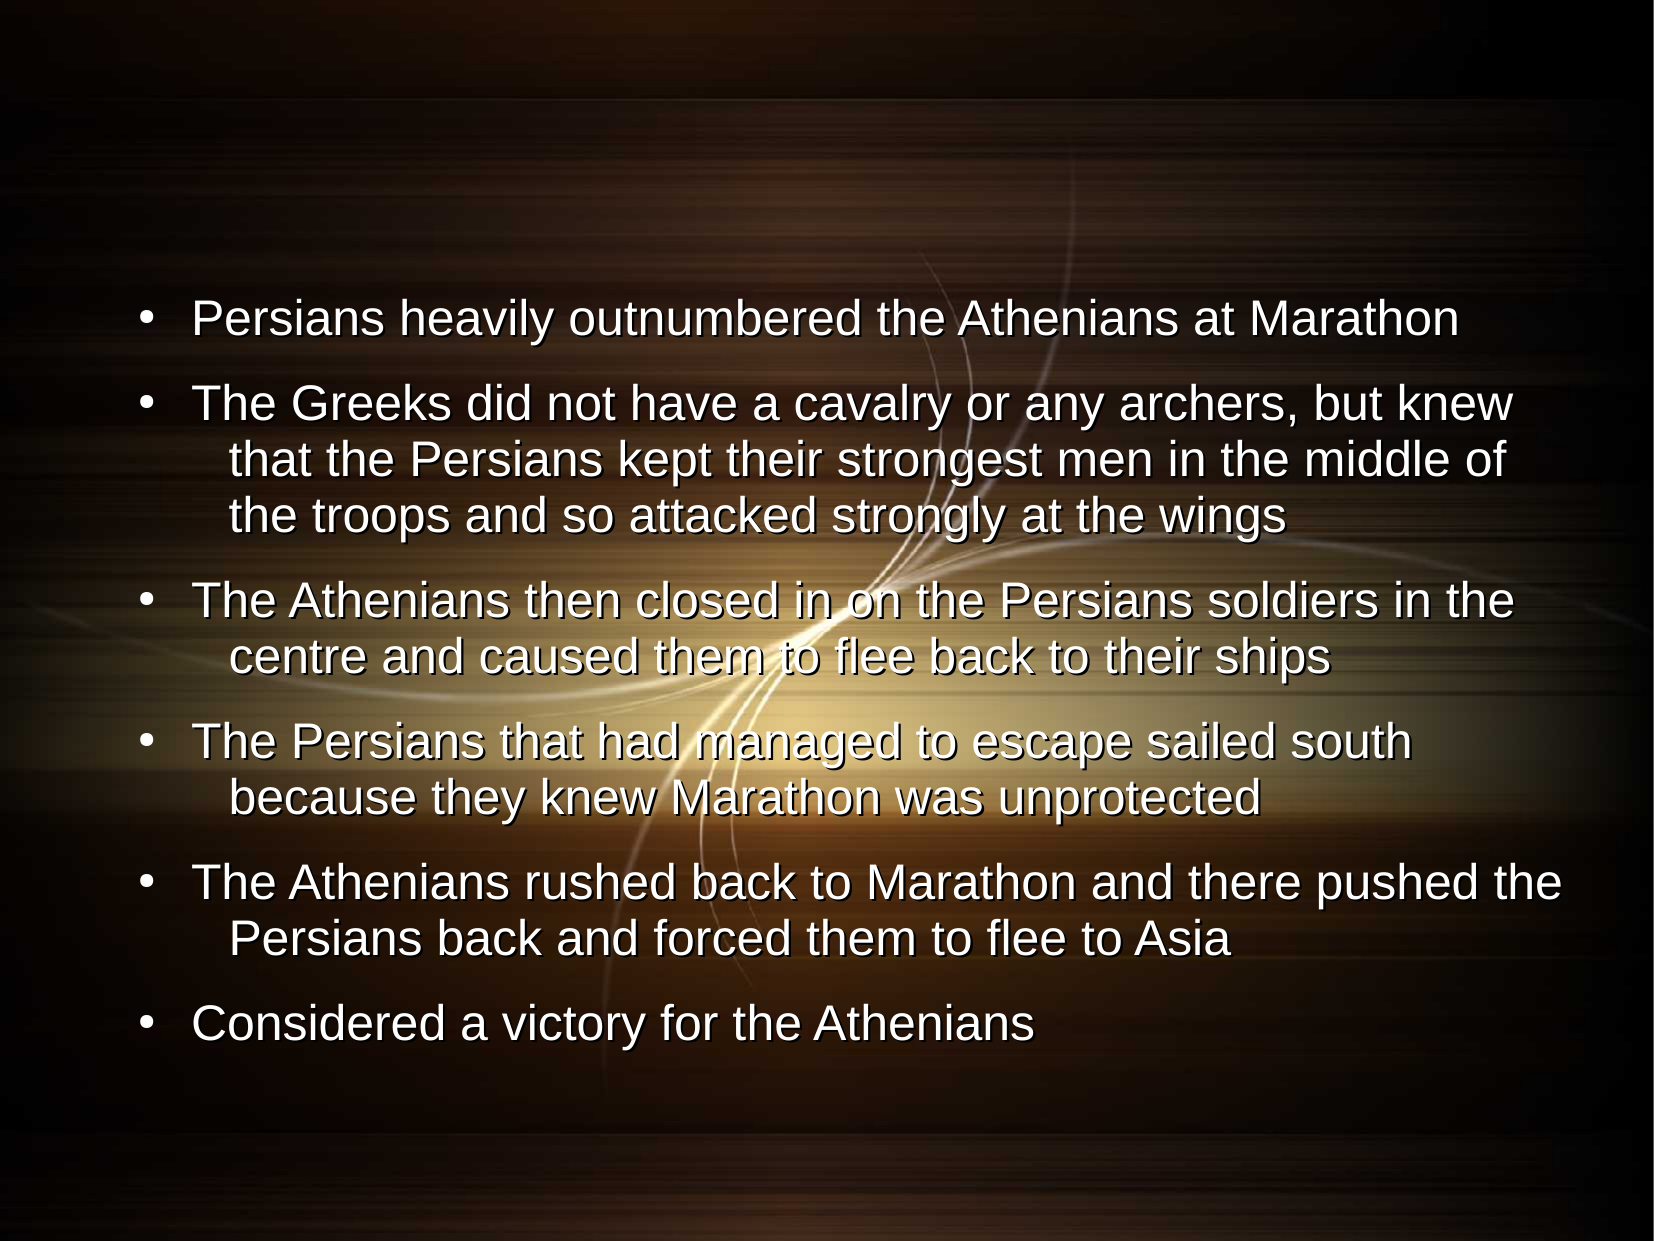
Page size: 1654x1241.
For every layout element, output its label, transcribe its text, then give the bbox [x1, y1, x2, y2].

picture [0, 0, 1654, 1241]
list Persians heavily outnumbered the Athenians at Marathon The Greeks did not have a cavalry or any archers, but knew that the Persians kept their strongest men in the middle of the troops and so attacked strongly at the wings The Athenians then closed in on the Persians soldiers in the centre and caused them to flee back to their ships The Persians that had managed to escape sailed south because they knew Marathon was unprotected The Athenians rushed back to Marathon and there pushed the Persians back and forced them to flee to Asia Considered a victory for the Athenians [82, 290, 1571, 1094]
